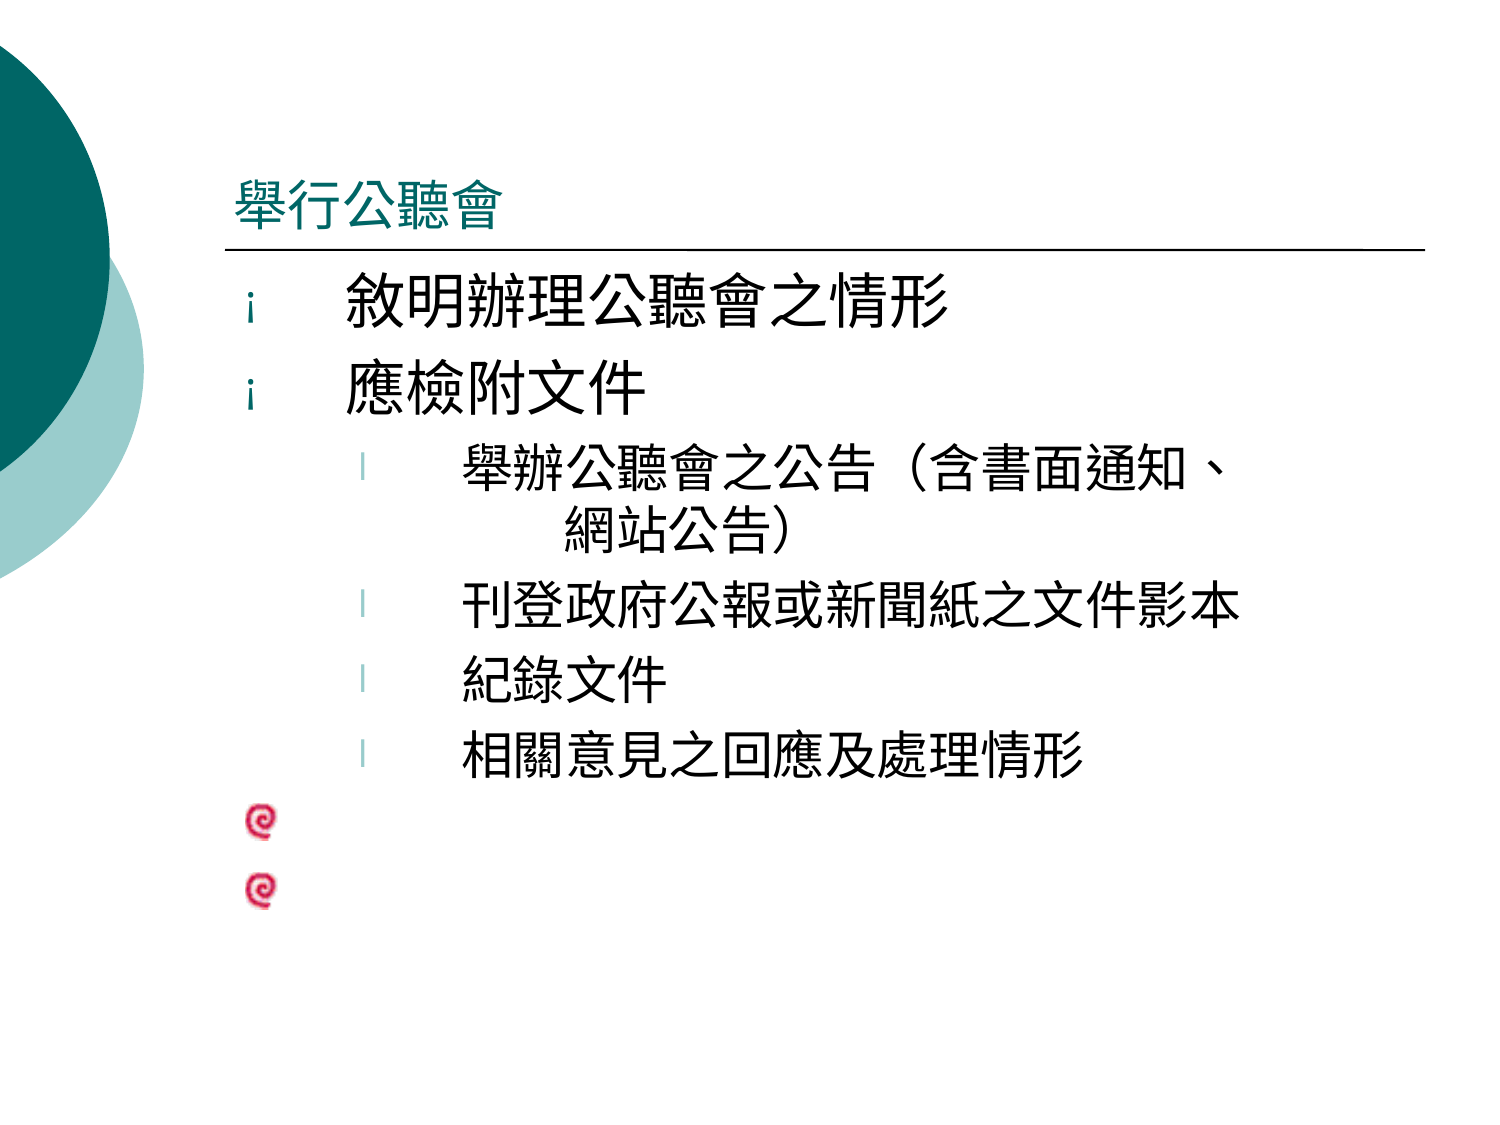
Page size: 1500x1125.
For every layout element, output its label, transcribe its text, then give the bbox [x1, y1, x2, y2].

text_box 舉行公聽會 [218, 137, 1456, 244]
list 敘明辦理公聽會之情形 應檢附文件 舉辦公聽會之公告（含書面通知、網站公告） 刊登政府公報或新聞紙之文件影本 紀錄文件 相關意見之回應及處理情形 [230, 255, 1294, 1071]
